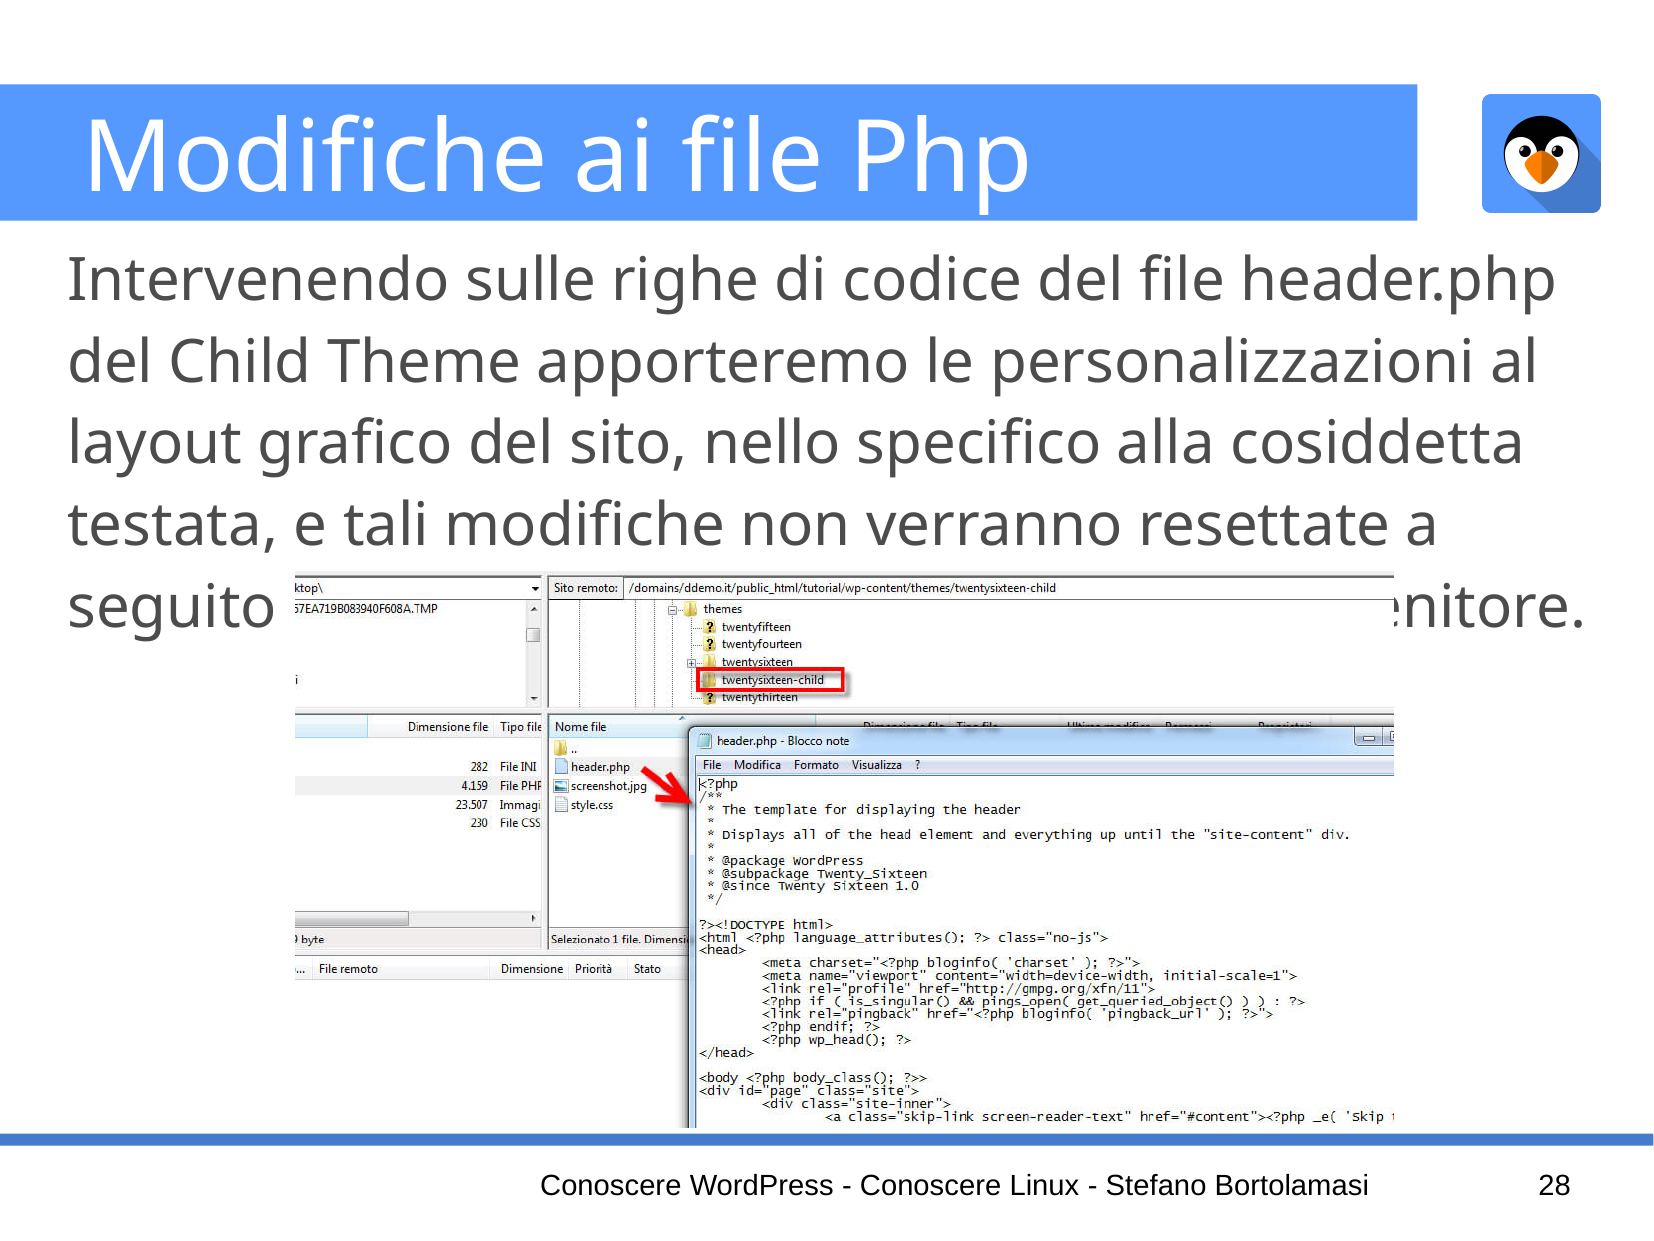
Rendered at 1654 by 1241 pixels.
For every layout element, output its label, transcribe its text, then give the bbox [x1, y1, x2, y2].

title Modifiche ai file Php [0, 91, 1418, 214]
picture [1482, 94, 1601, 213]
picture [295, 571, 1394, 1128]
text_box Intervenendo sulle righe di codice del file header.php del Child Theme apporteremo le personalizzazioni al layout grafico del sito, nello specifico alla cosiddetta testata, e tali modifiche non verranno resettate a seguito dei normali aggiornamenti del tema Genitore. [3, 236, 1595, 662]
